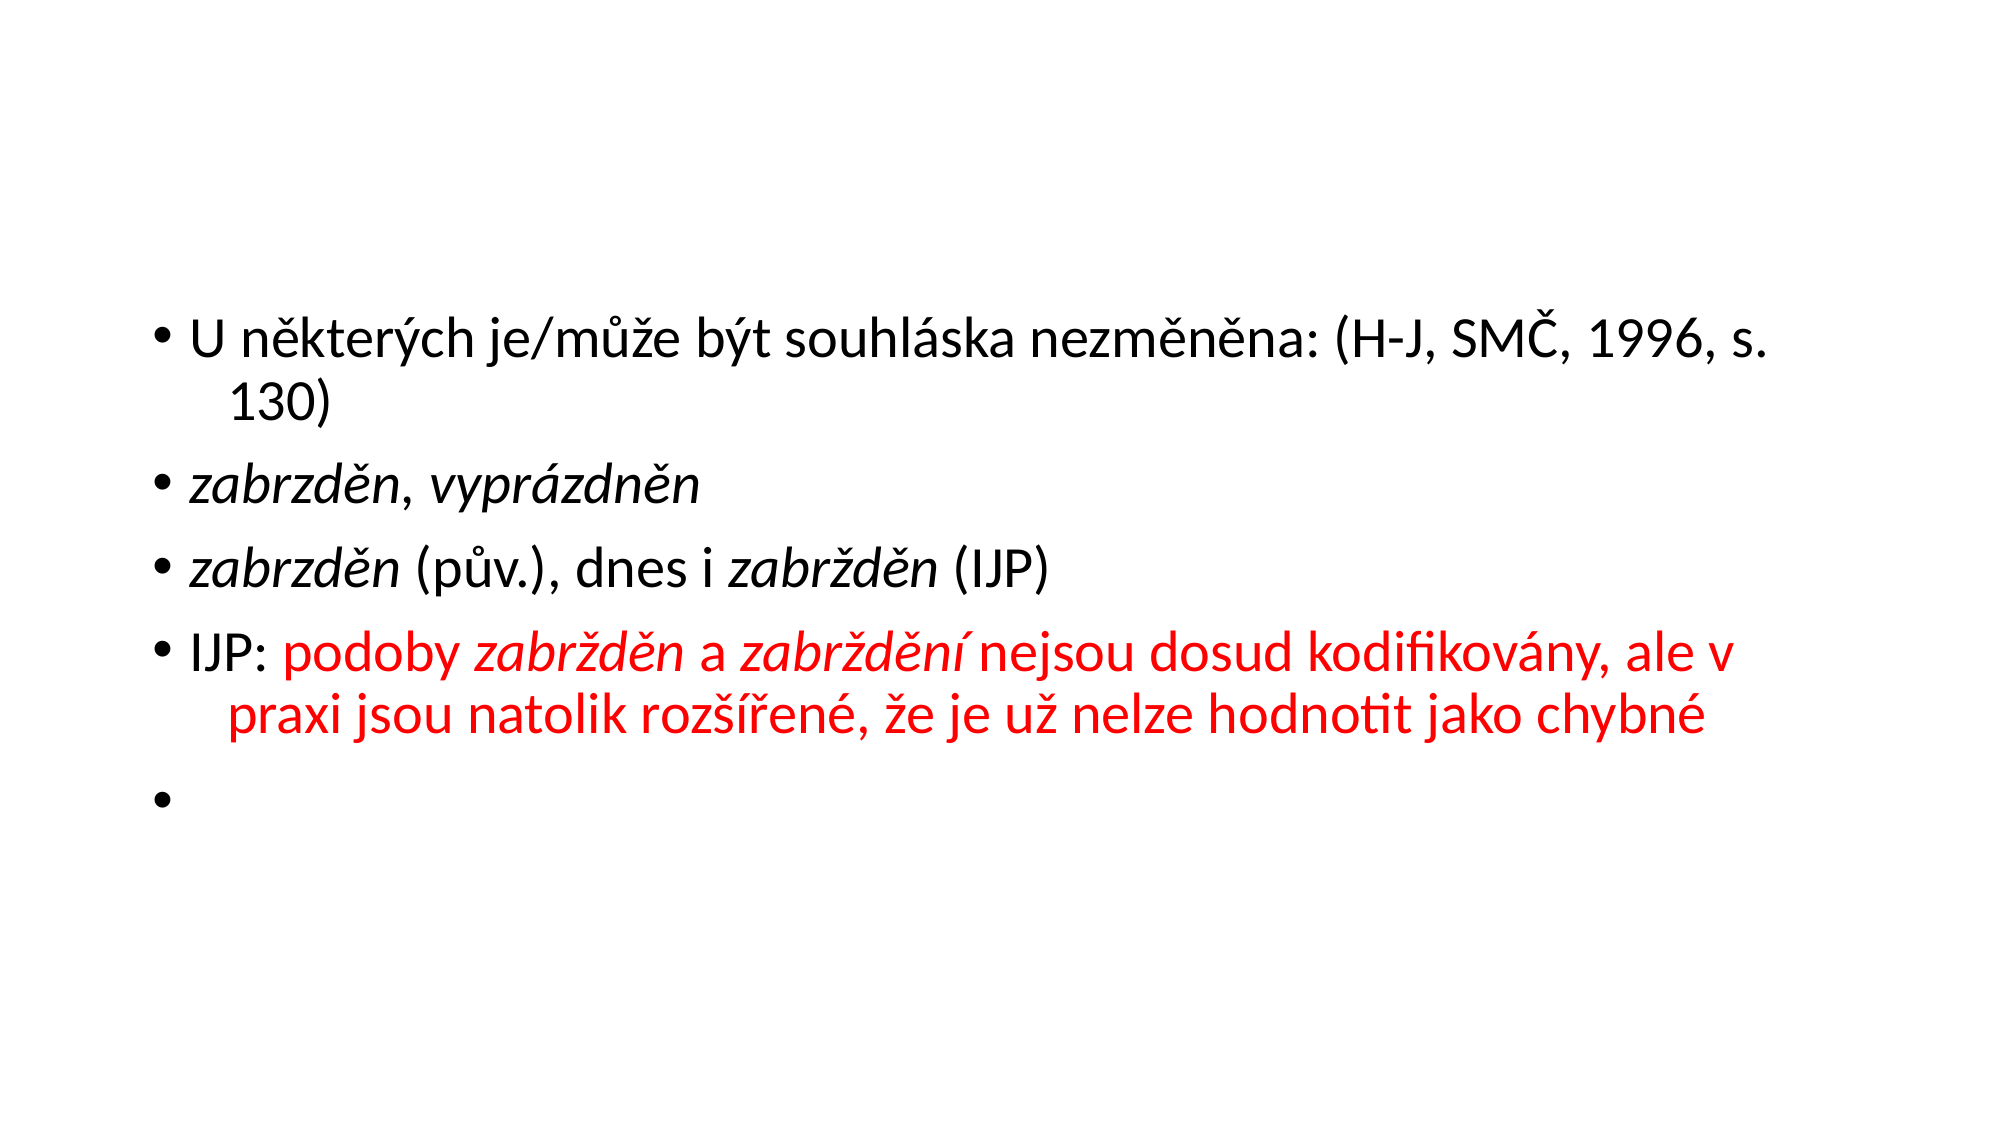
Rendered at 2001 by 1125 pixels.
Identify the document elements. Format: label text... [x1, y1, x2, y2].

list U některých je/může být souhláska nezměněna: (H-J, SMČ, 1996, s. 130) zabrzděn, vyprázdněn zabrzděn (pův.), dnes i zabržděn (IJP) IJP: podoby zabržděn a zabrždění nejsou dosud kodifikovány, ale v praxi jsou natolik rozšířené, že je už nelze hodnotit jako chybné [137, 299, 1863, 1014]
